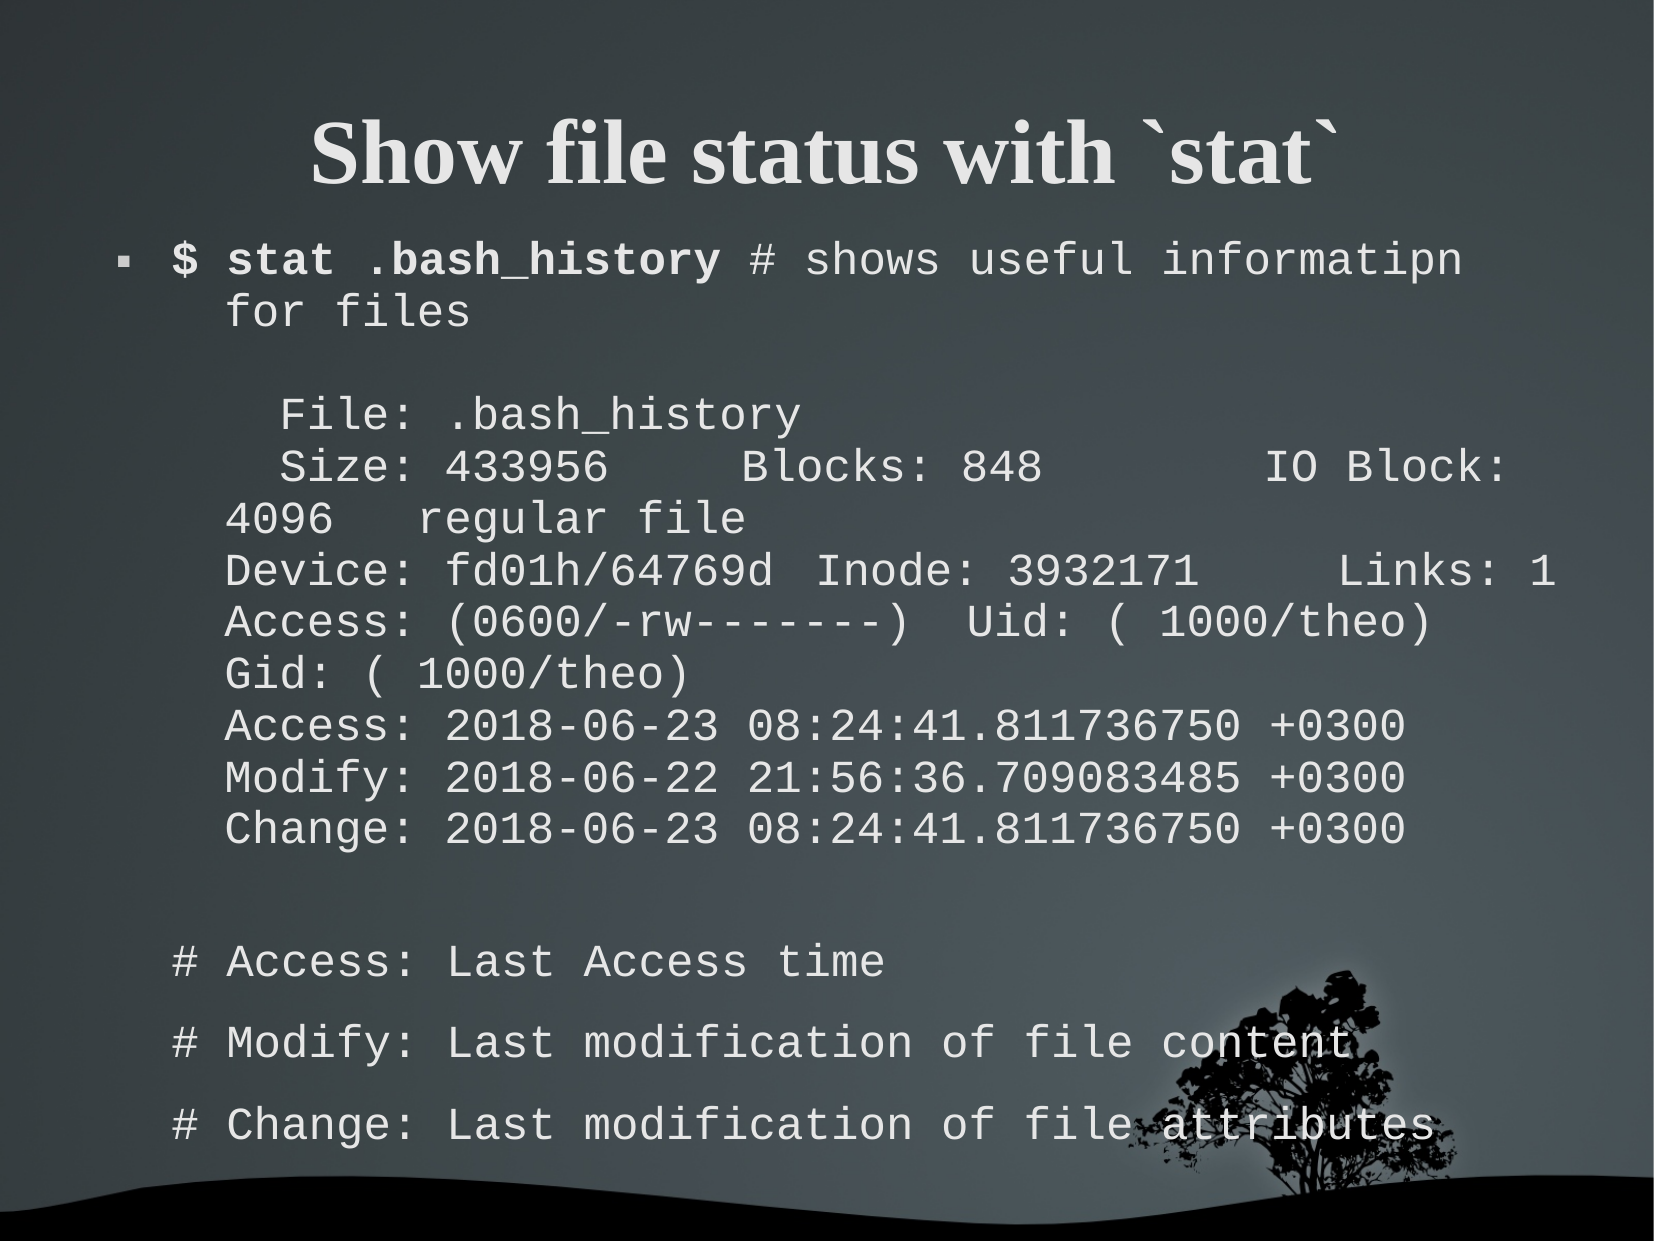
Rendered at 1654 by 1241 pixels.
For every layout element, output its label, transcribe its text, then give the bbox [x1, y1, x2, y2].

title Show file status with `stat` [82, 49, 1571, 236]
list $ stat .bash_history # shows useful informatipn for files File: .bash_history Size: 433956 Blocks: 848 IO Block: 4096 regular file Device: fd01h/64769d Inode: 3932171 Links: 1 Access: (0600/-rw-------) Uid: ( 1000/theo) Gid: ( 1000/theo) Access: 2018-06-23 08:24:41.811736750 +0300 Modify: 2018-06-22 21:56:36.709083485 +0300 Change: 2018-06-23 08:24:41.811736750 +0300 # Access: Last Access time # Modify: Last modification of file content # Change: Last modification of file attributes [82, 236, 1571, 1241]
picture [0, 0, 1654, 1241]
